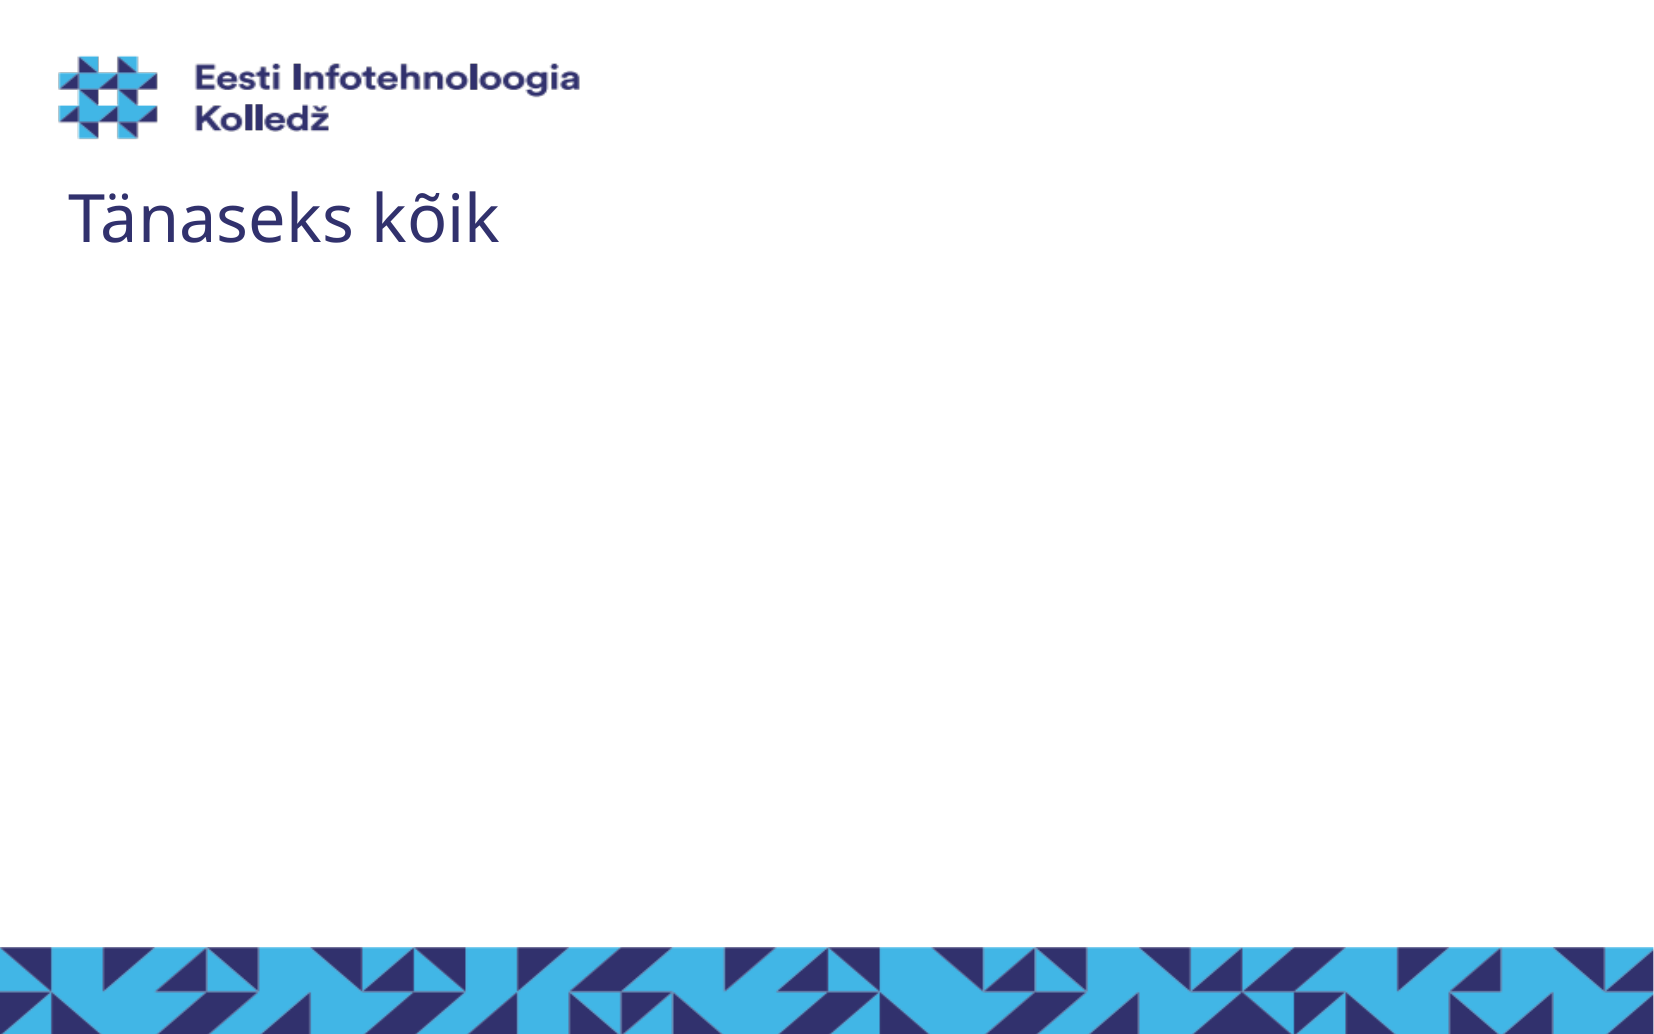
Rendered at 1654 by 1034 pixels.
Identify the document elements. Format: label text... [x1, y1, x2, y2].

title Tänaseks kõik [68, 147, 1536, 286]
